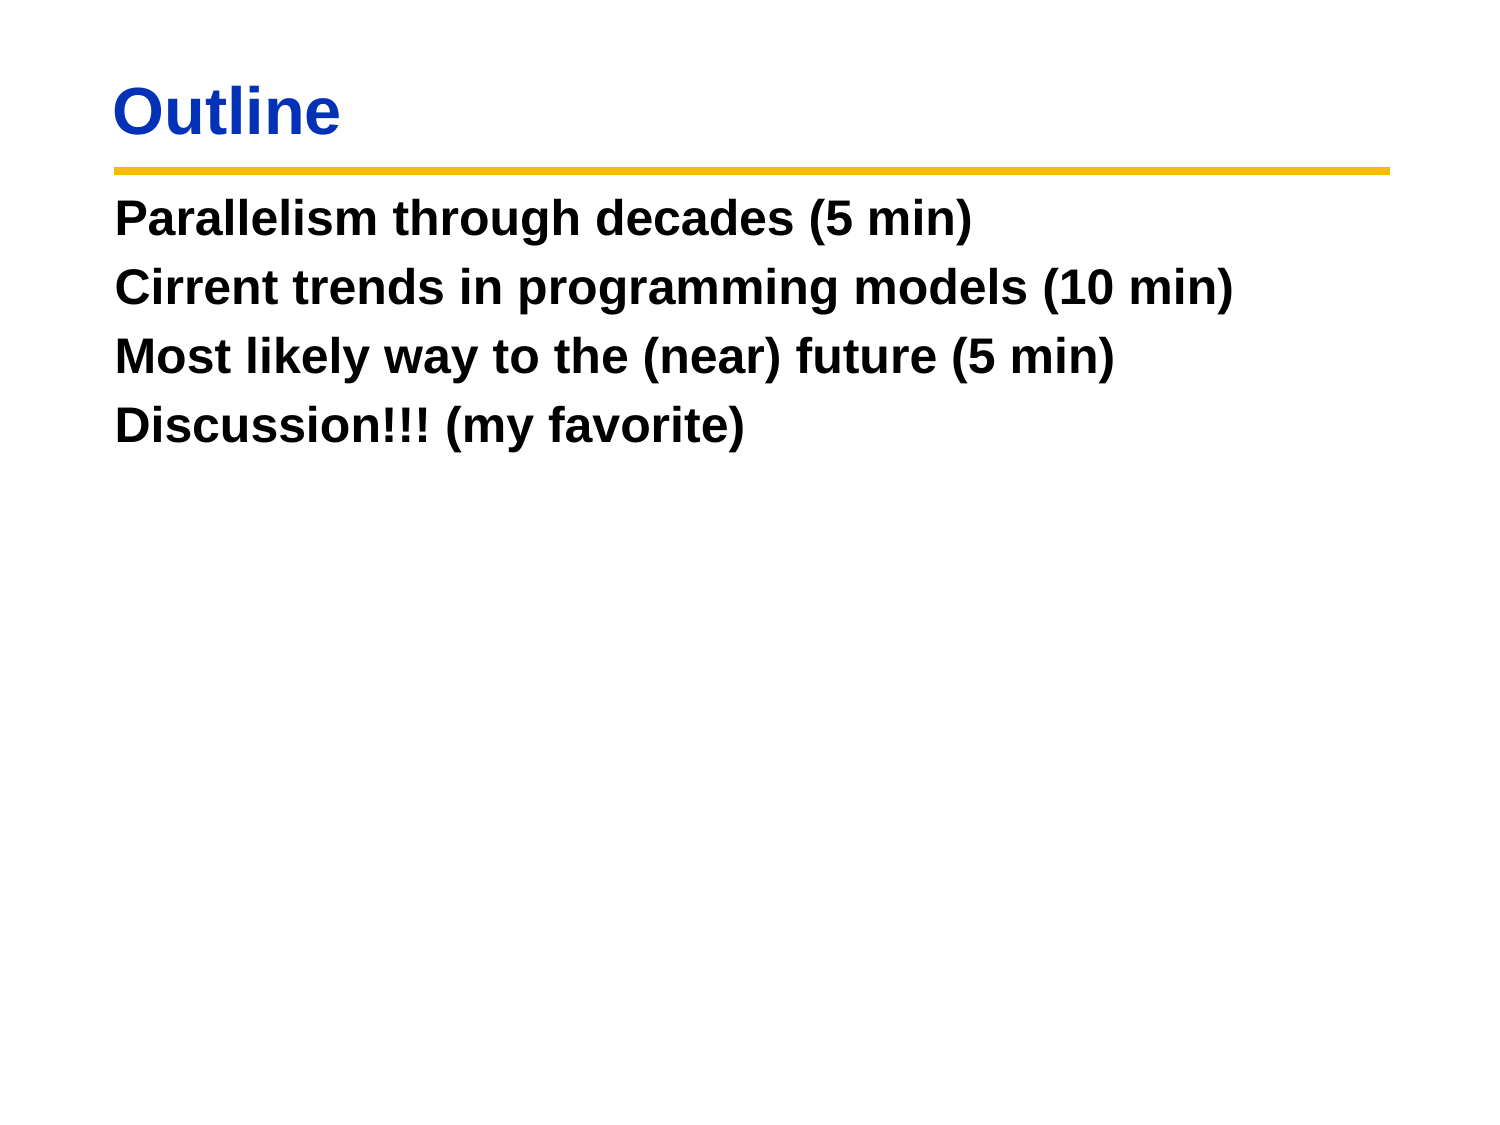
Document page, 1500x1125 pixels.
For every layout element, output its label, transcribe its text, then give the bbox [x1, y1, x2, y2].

title Outline [112, 61, 1309, 168]
list Parallelism through decades (5 min) Cirrent trends in programming models (10 min) Most likely way to the (near) future (5 min) Discussion!!! (my favorite) [114, 195, 1375, 990]
